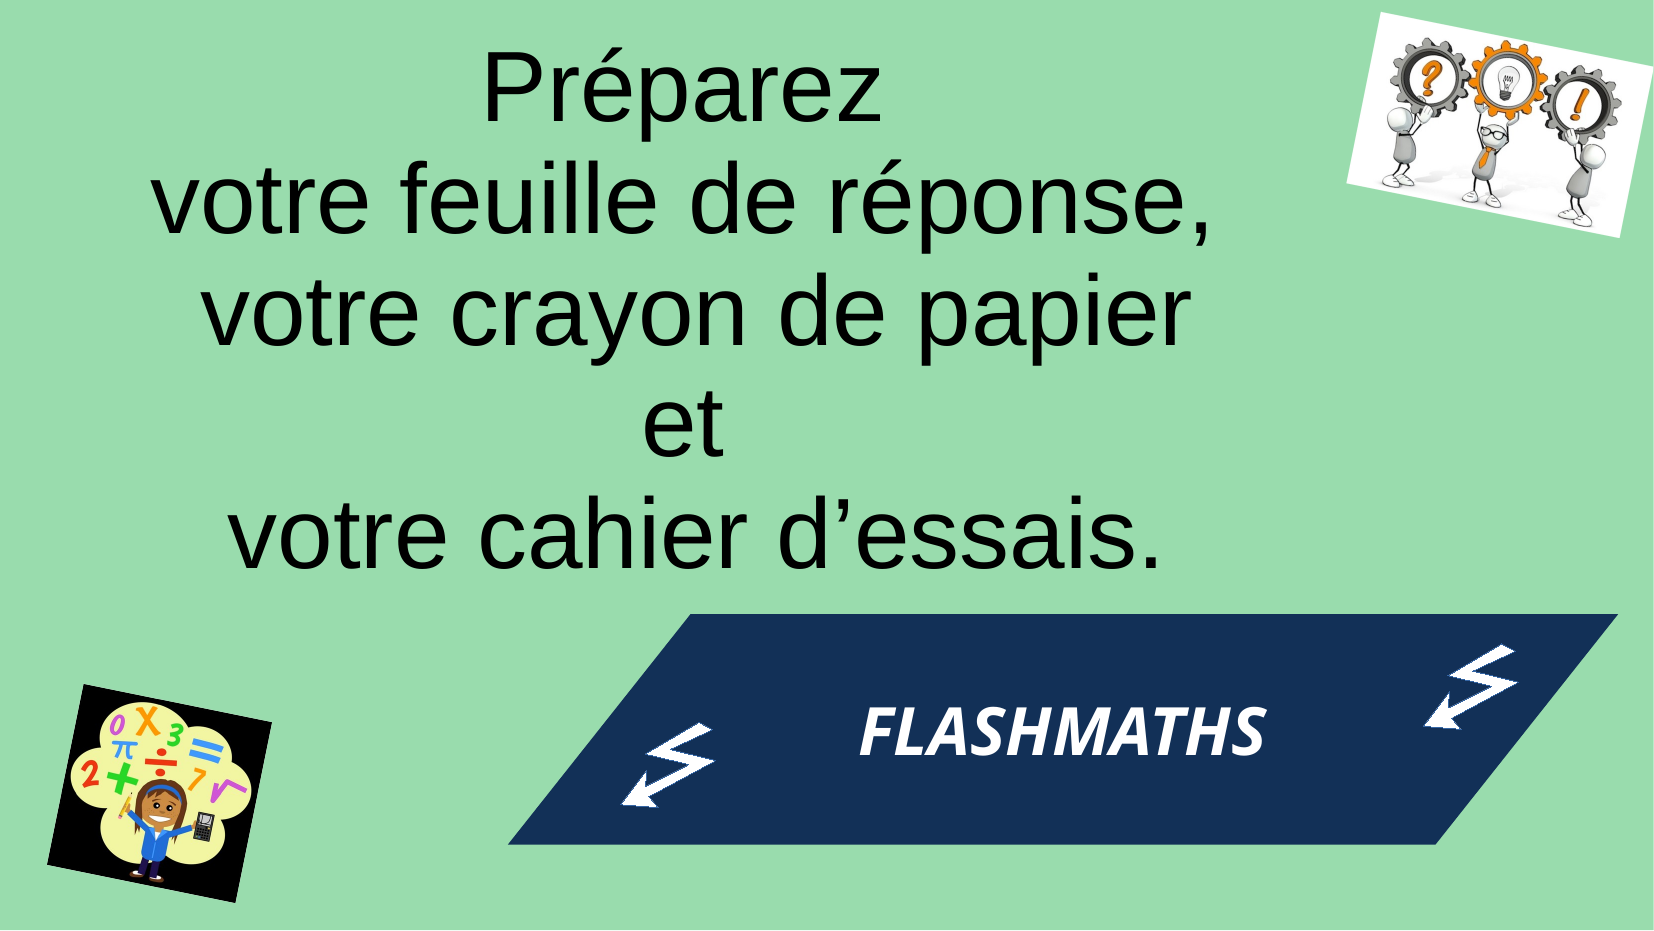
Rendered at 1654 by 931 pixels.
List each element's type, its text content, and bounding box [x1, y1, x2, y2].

text_box [1423, 643, 1519, 730]
picture [46, 683, 272, 903]
text_box Préparez votre feuille de réponse, votre crayon de papier et votre cahier d’essais. [0, 23, 1512, 598]
text_box [620, 722, 716, 808]
picture [1346, 11, 1654, 238]
text_box FLASHMATHS [507, 614, 1619, 845]
